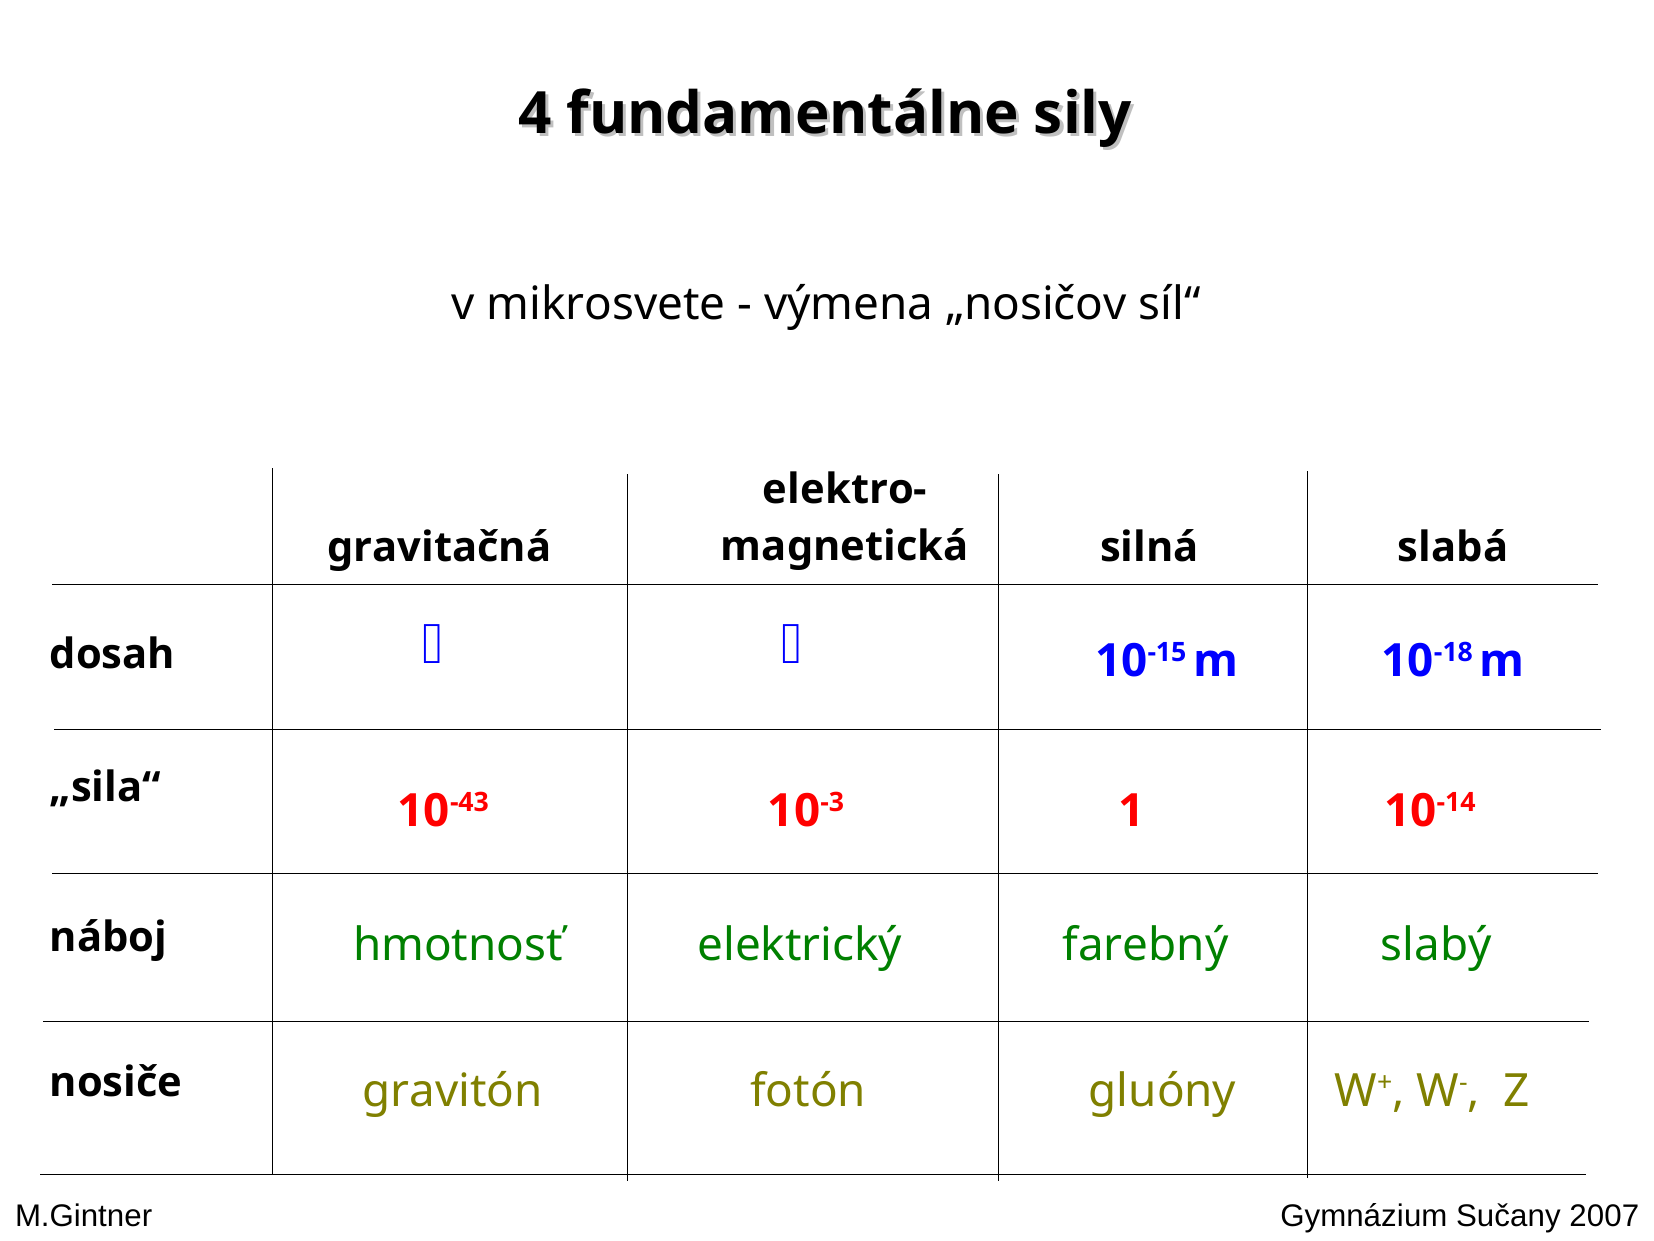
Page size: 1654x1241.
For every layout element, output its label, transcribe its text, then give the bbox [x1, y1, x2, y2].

text_box farebný [1047, 904, 1247, 983]
text_box 10-18 m [1366, 619, 1569, 699]
text_box „sila“ [34, 749, 168, 823]
text_box fotón [735, 1050, 886, 1129]
text_box W+, W-, Z [1319, 1050, 1575, 1129]
text_box gluóny [1073, 1050, 1262, 1129]
text_box gravitačná [312, 509, 550, 583]
text_box hmotnosť [338, 904, 576, 983]
text_box nosiče [34, 1044, 185, 1118]
text_box silná [1085, 509, 1204, 583]
text_box v mikrosvete - výmena „nosičov síl“ [436, 263, 1207, 342]
text_box  [766, 615, 847, 697]
text_box slabý [1365, 904, 1505, 983]
text_box slabá [1383, 509, 1516, 583]
text_box  [408, 615, 488, 697]
text_box 10-14 [1369, 769, 1531, 849]
text_box gravitón [347, 1050, 559, 1129]
text_box 10-15 m [1080, 619, 1279, 699]
text_box elektrický [682, 904, 929, 983]
text_box 1 [1103, 769, 1233, 849]
text_box M.Gintner [0, 1190, 168, 1241]
text_box elektro- magnetická [706, 451, 958, 583]
text_box 10-3 [753, 769, 883, 849]
text_box náboj [34, 899, 173, 973]
text_box 10-43 [382, 769, 547, 849]
text_box 4 fundamentálne sily [503, 63, 1116, 160]
text_box Gymnázium Sučany 2007 [1265, 1190, 1654, 1241]
text_box dosah [34, 616, 179, 690]
